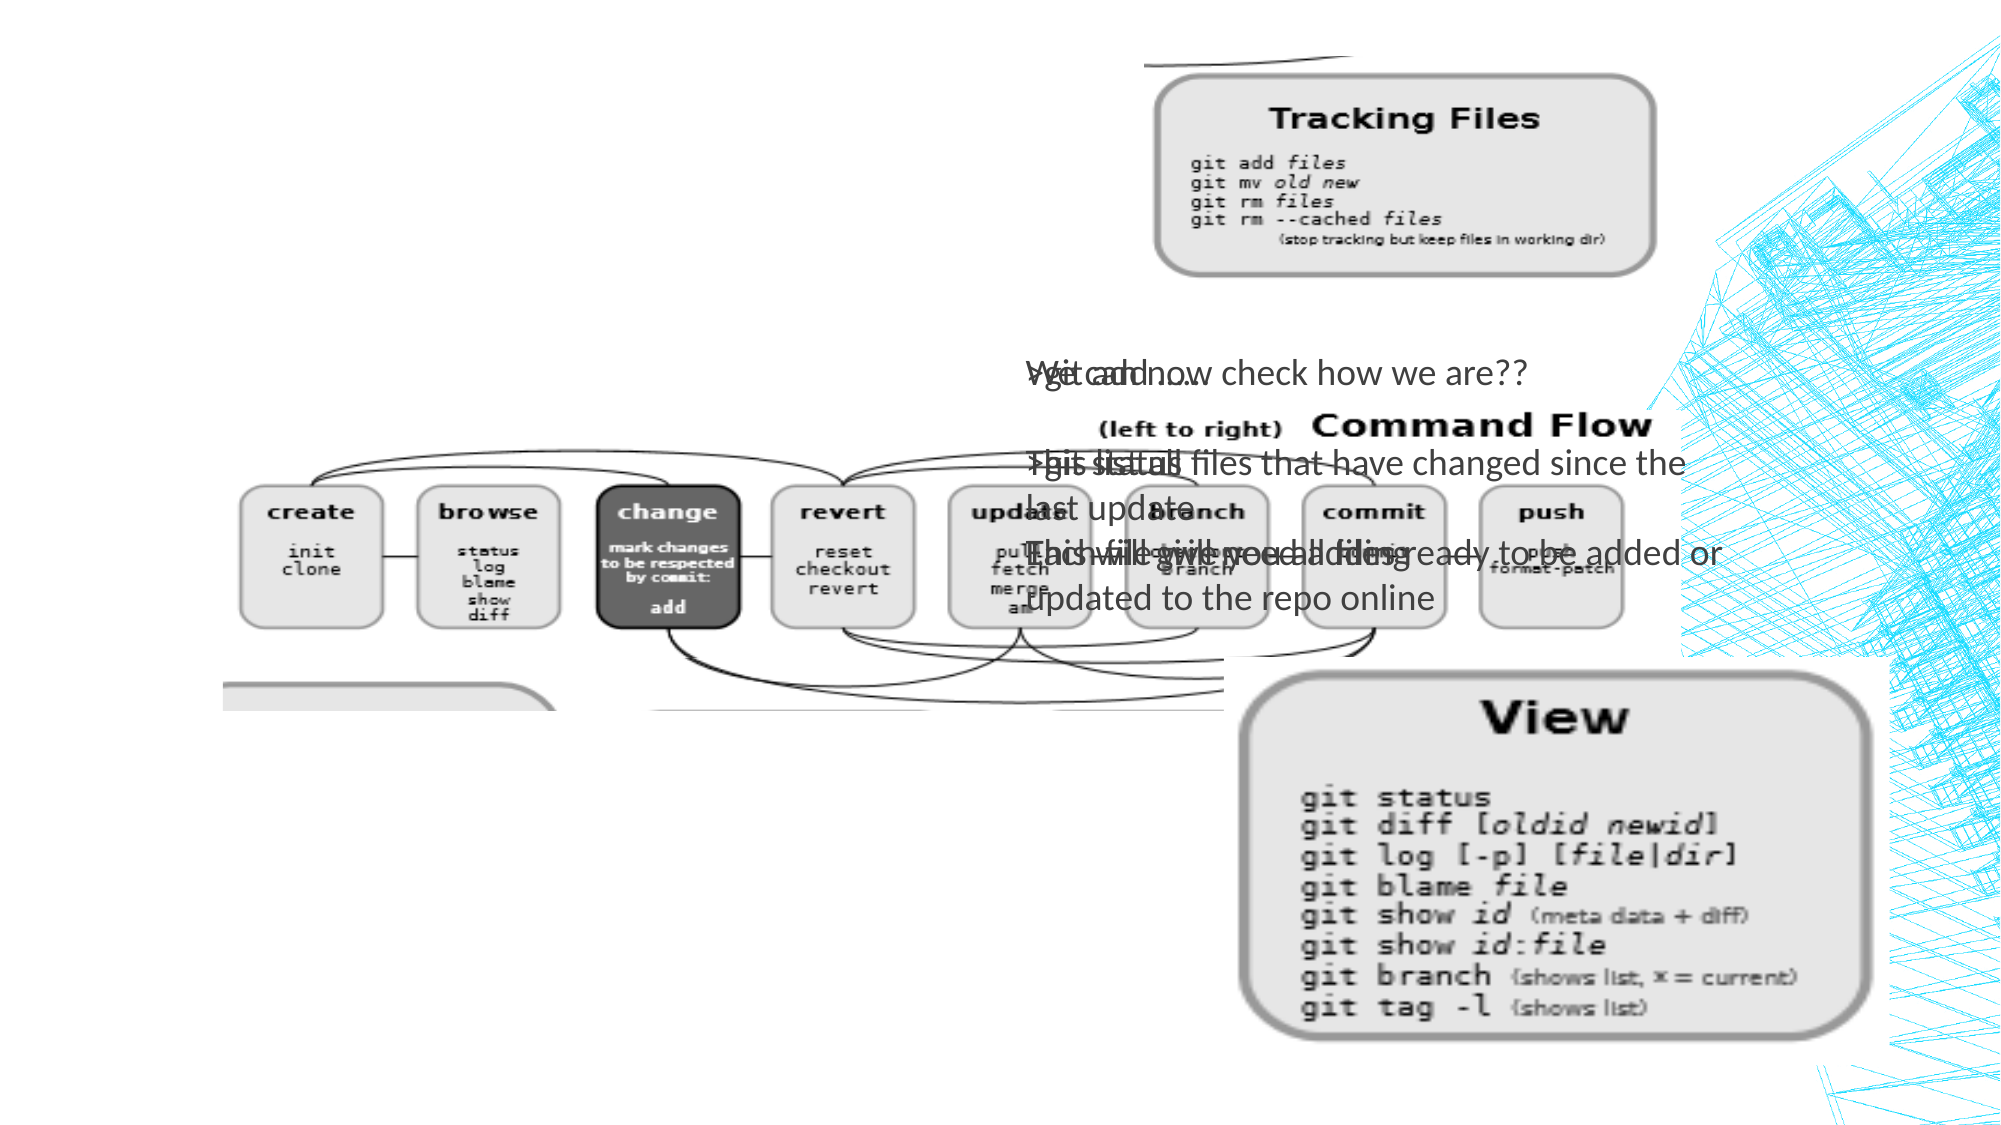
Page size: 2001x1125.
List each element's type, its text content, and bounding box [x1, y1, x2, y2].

picture [1144, 56, 1682, 300]
picture [222, 410, 1890, 1066]
text_box We can now check how we are?? >git status This will give you all files ready to be added or updated to the repo online [1010, 340, 1752, 629]
